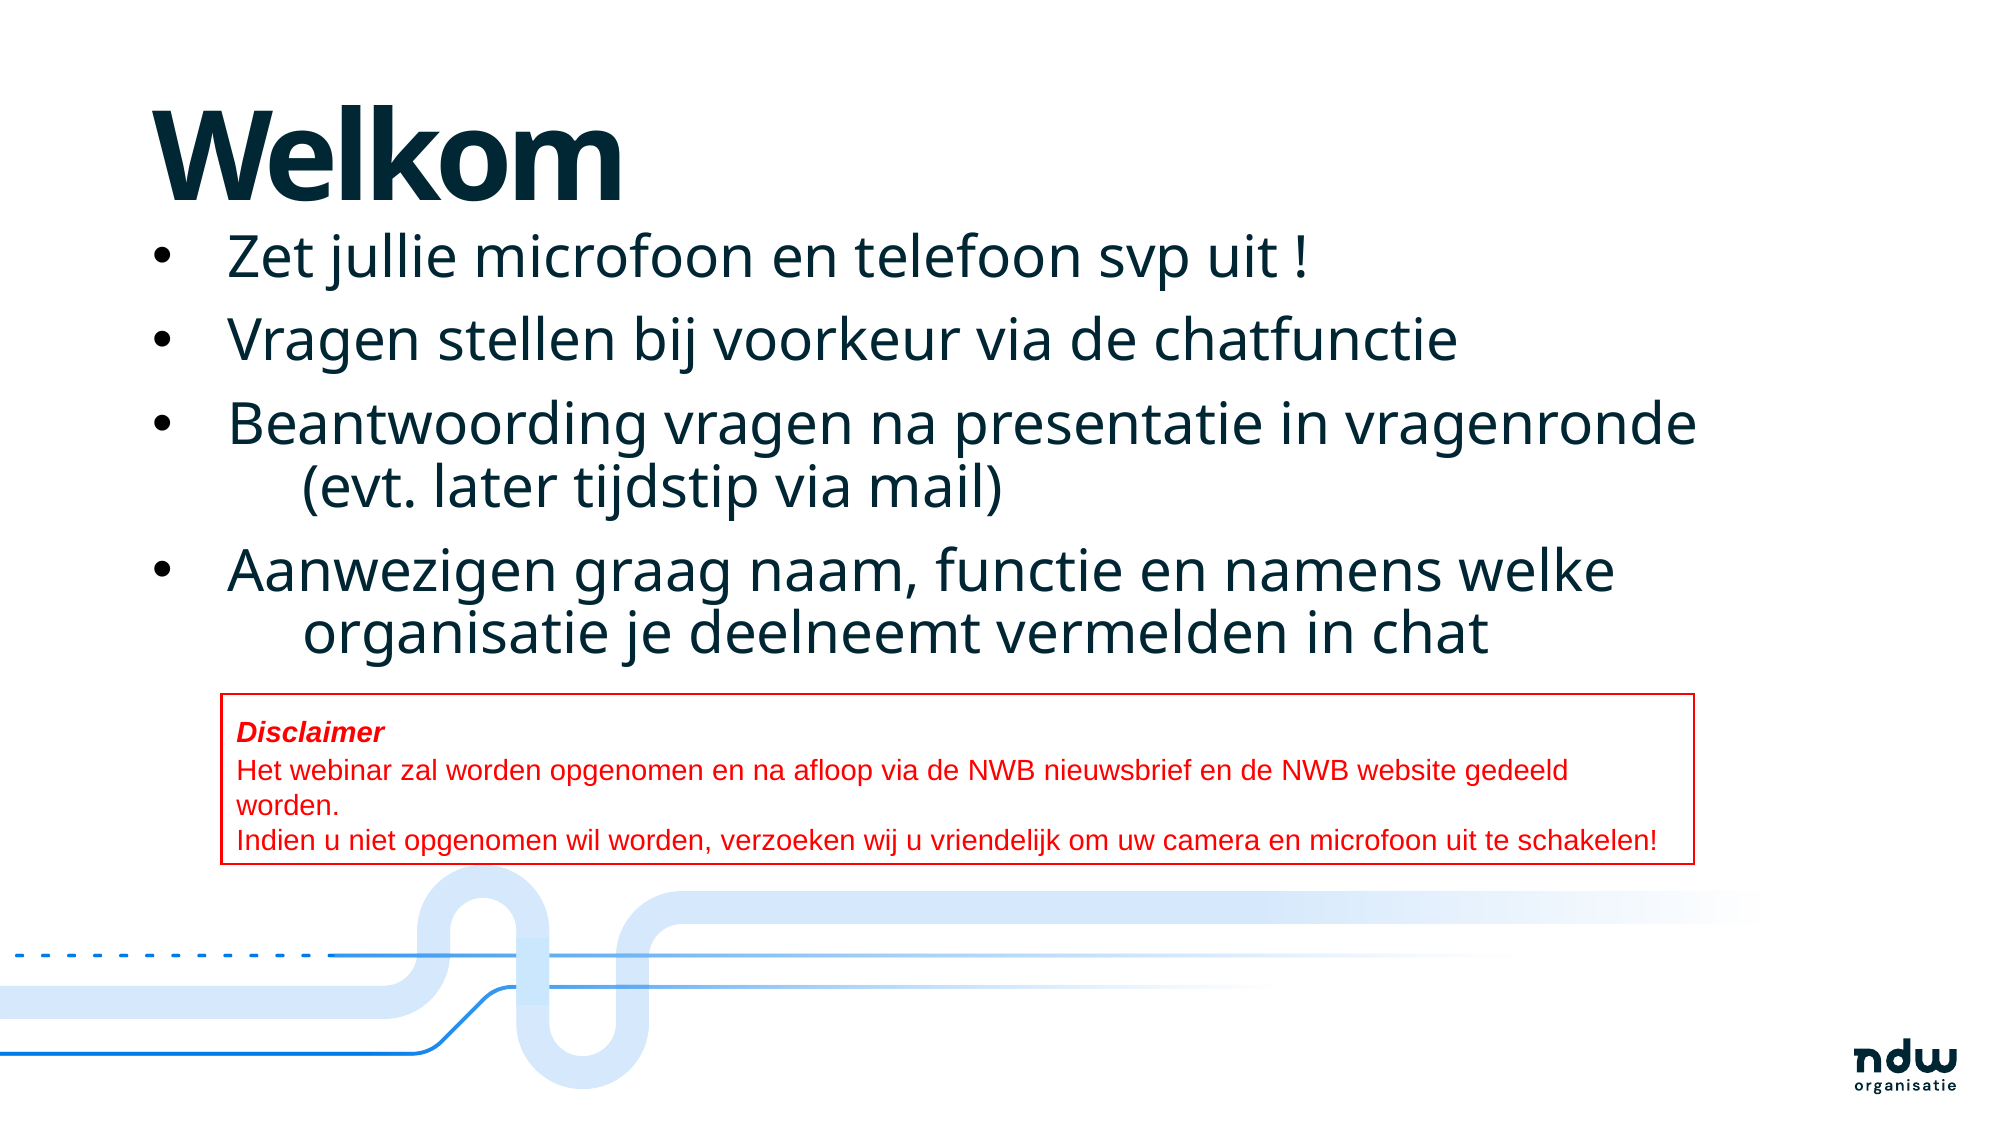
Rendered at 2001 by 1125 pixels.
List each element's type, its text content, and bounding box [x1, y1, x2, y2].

text_box Disclaimer Het webinar zal worden opgenomen en na afloop via de NWB nieuwsbrief en de NWB website gedeeld worden. Indien u niet opgenomen wil worden, verzoeken wij u vriendelijk om uw camera en microfoon uit te schakelen! [221, 693, 1695, 830]
list Zet jullie microfoon en telefoon svp uit ! Vragen stellen bij voorkeur via de chatfunctie Beantwoording vragen na presentatie in vragenronde (evt. later tijdstip via mail) Aanwezigen graag naam, functie en namens welke organisatie je deelneemt vermelden in chat [137, 219, 1863, 934]
title Welkom [137, 59, 1863, 219]
